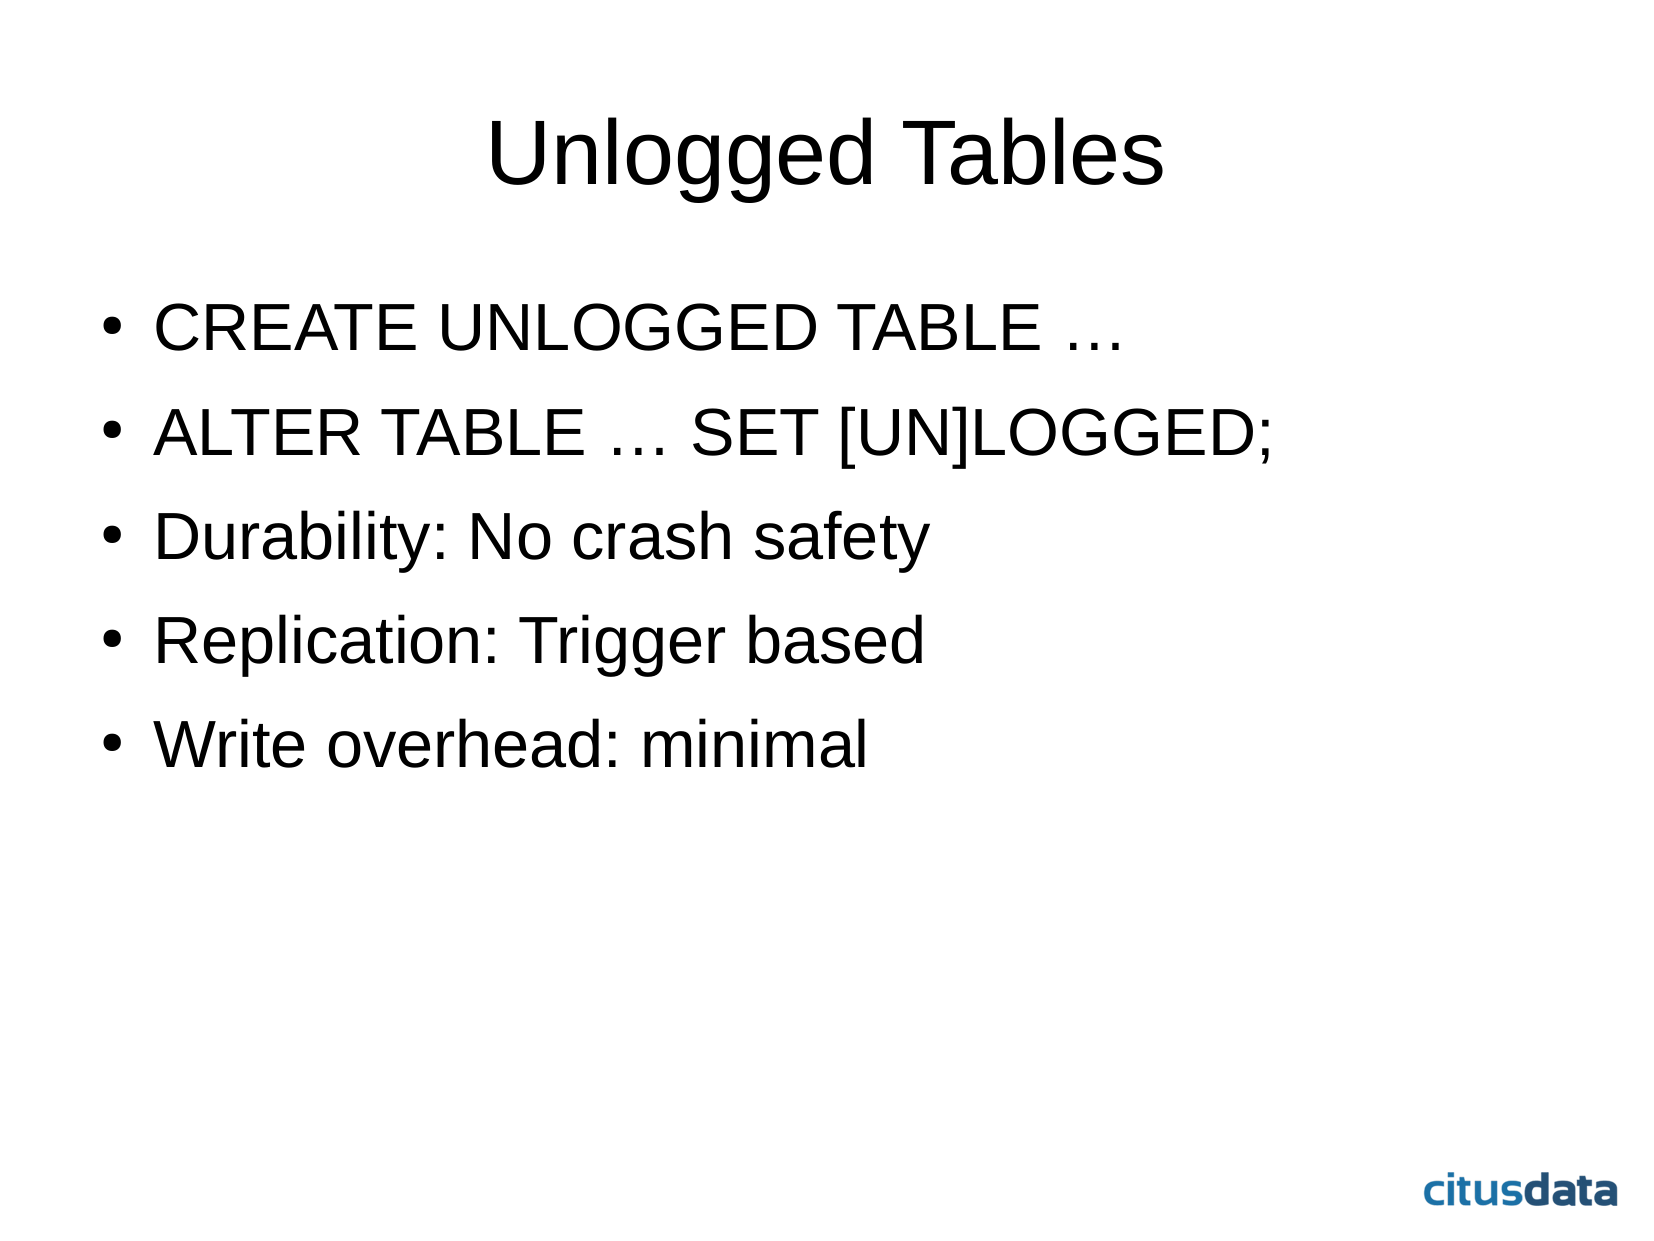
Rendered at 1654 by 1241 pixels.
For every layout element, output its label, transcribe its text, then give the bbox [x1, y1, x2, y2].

title Unlogged Tables [82, 49, 1571, 257]
list CREATE UNLOGGED TABLE … ALTER TABLE … SET [UN]LOGGED; Durability: No crash safety Replication: Trigger based Write overhead: minimal [82, 290, 1571, 1096]
picture [1420, 1167, 1622, 1209]
